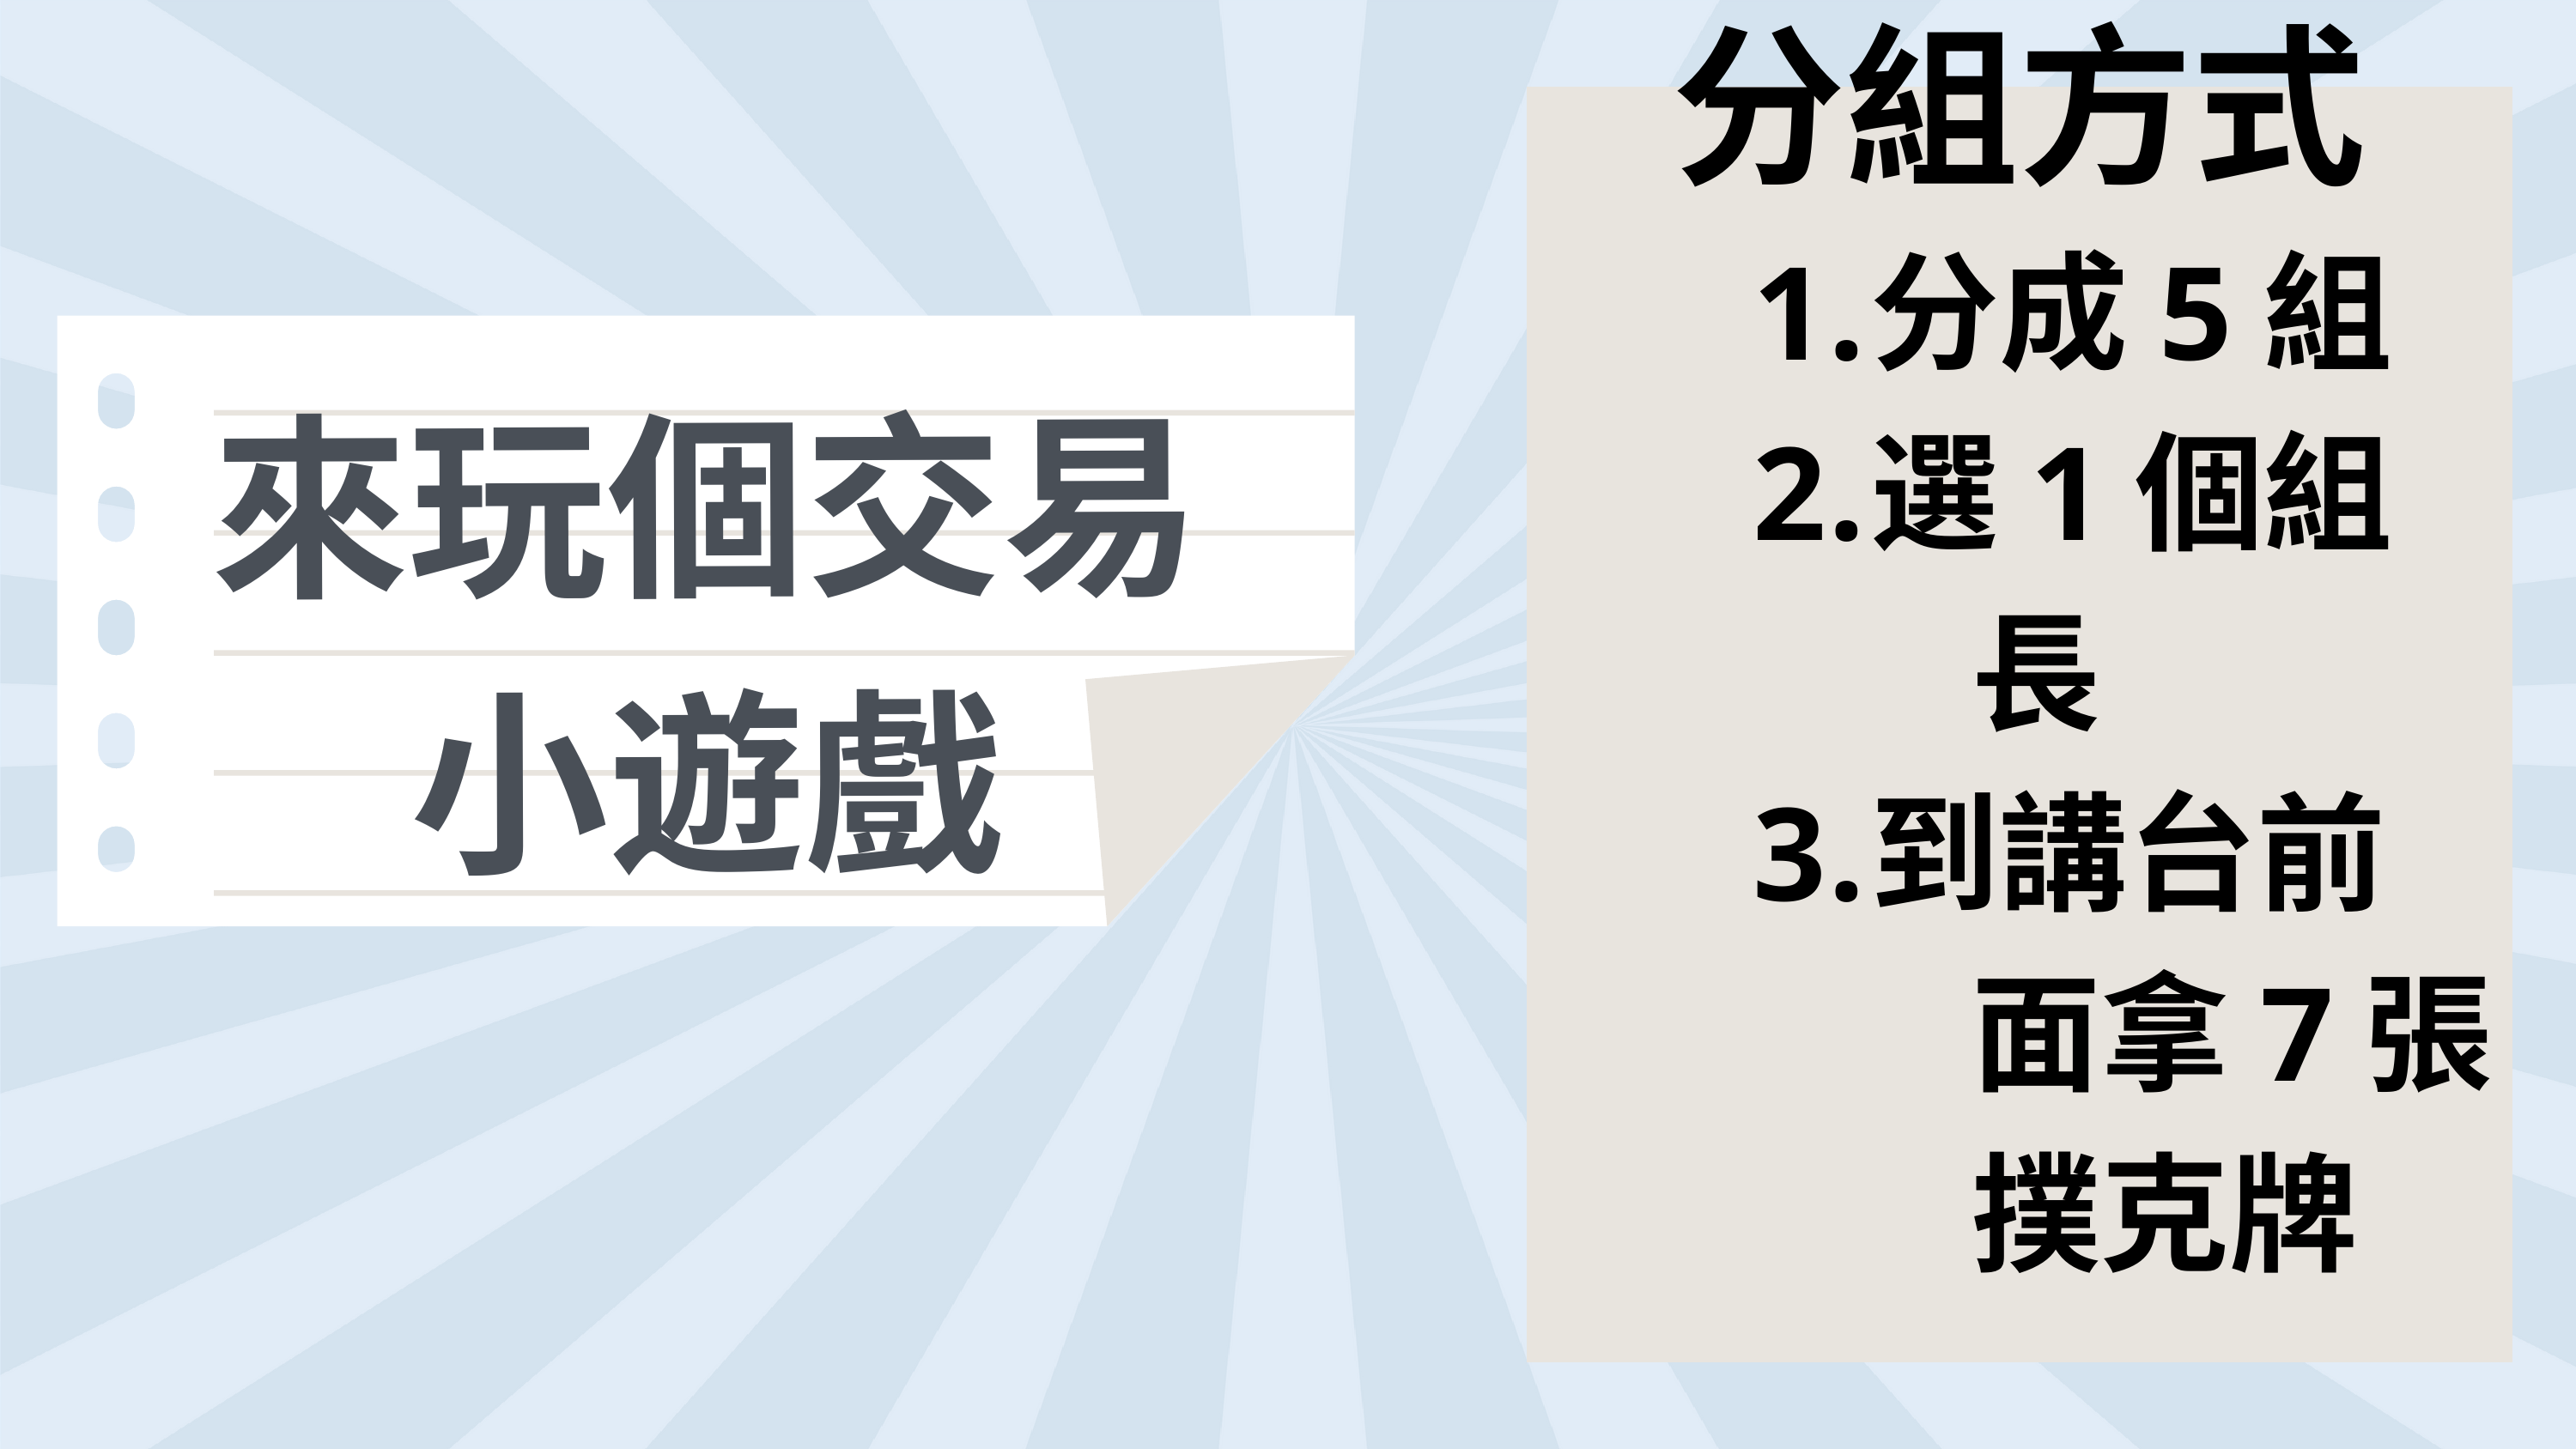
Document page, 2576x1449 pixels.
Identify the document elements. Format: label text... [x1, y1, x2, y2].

text_box [0, 0, 2576, 1449]
text_box 分組方式 分成5組 選1個組長 到講台前面拿7張撲克牌 [1526, 0, 2512, 1362]
text_box 來玩個交易小遊戲 [185, 340, 1227, 882]
